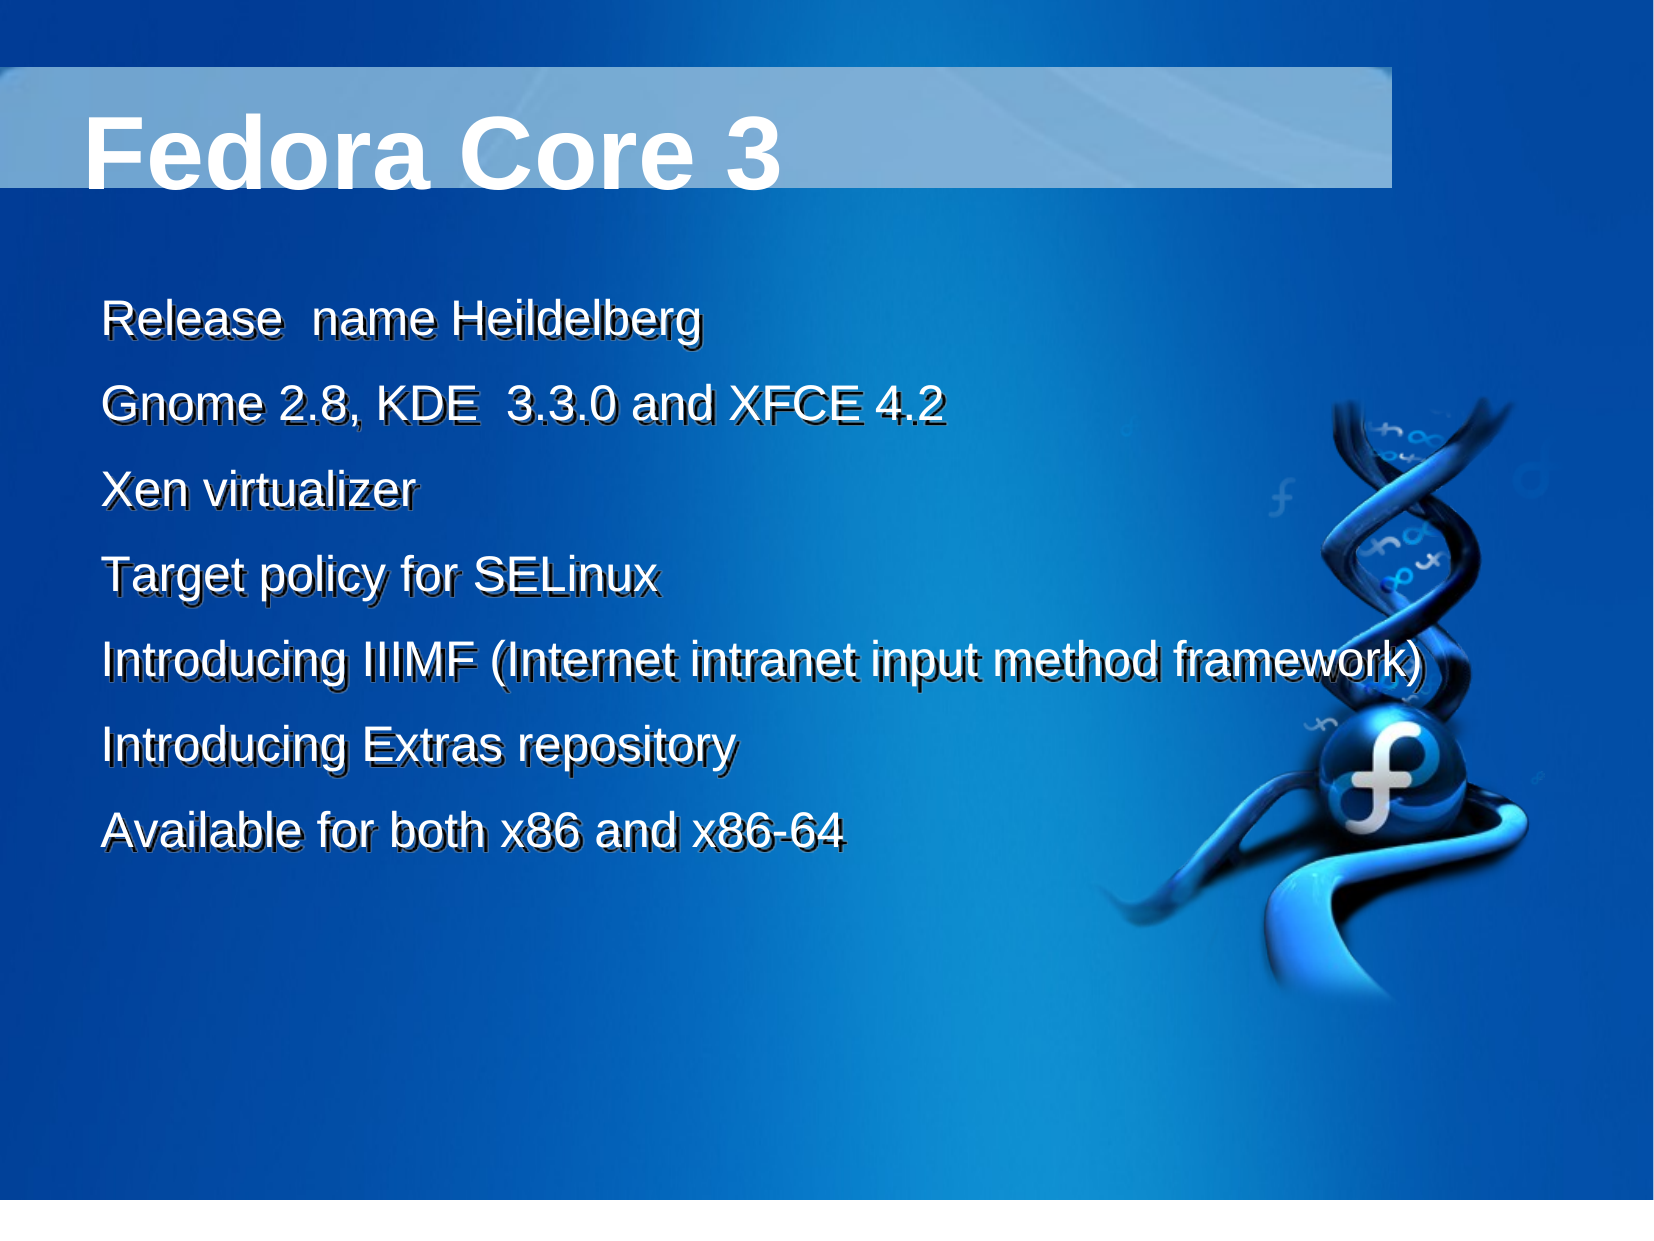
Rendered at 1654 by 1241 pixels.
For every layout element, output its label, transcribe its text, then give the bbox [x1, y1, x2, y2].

picture [0, 0, 1654, 1200]
list Release name Heildelberg Gnome 2.8, KDE 3.3.0 and XFCE 4.2 Xen virtualizer Target policy for SELinux Introducing IIIMF (Internet intranet input method framework) Introducing Extras repository Available for both x86 and x86-64 [82, 290, 1571, 1094]
title Fedora Core 3 [82, 49, 1571, 257]
